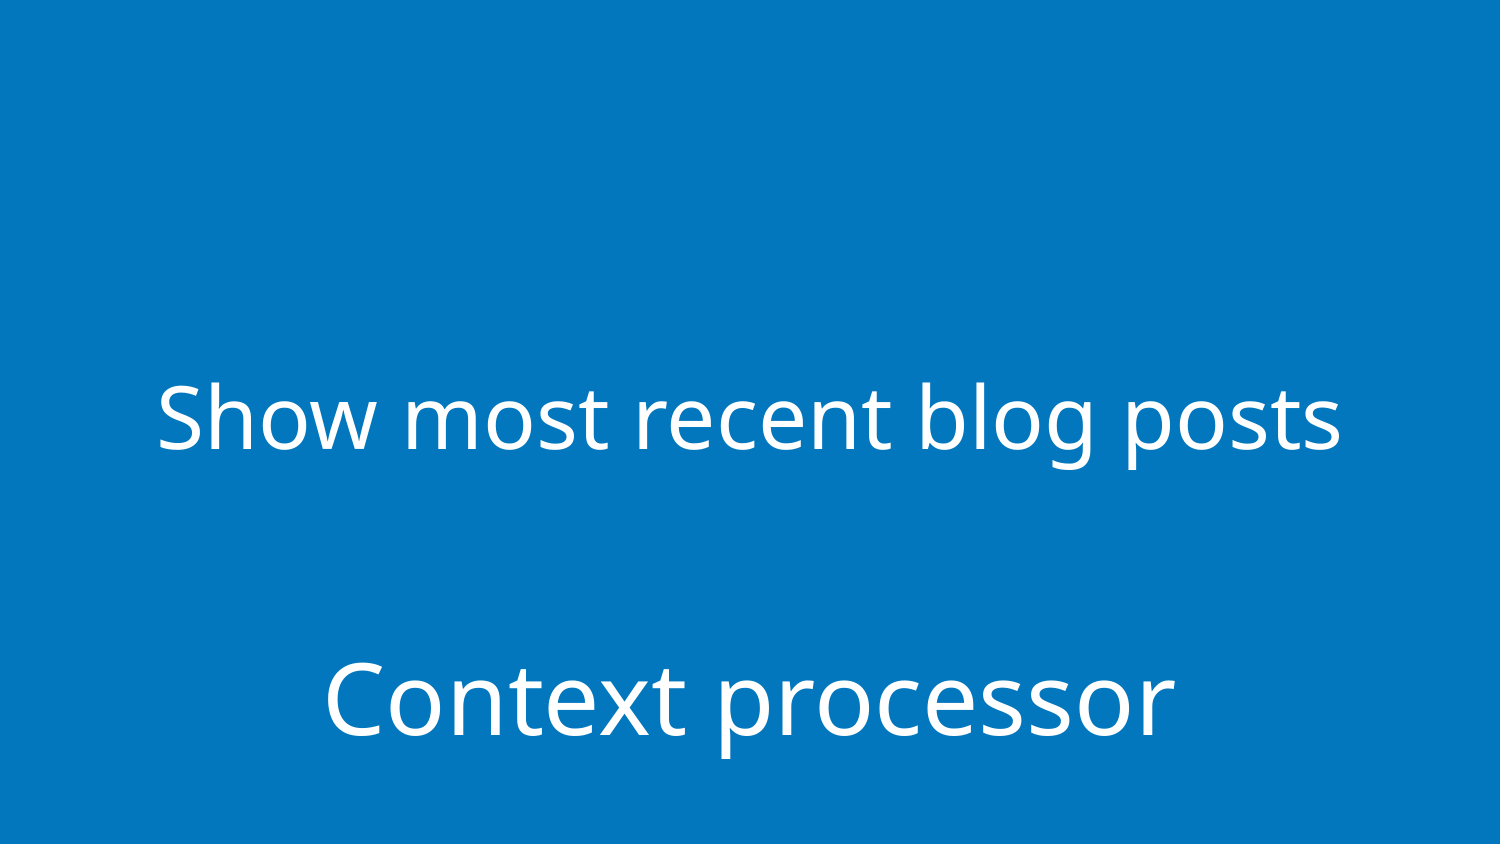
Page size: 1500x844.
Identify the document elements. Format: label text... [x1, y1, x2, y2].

title Show most recent blog posts [75, 58, 1425, 568]
text_box Context processor [75, 568, 1425, 771]
